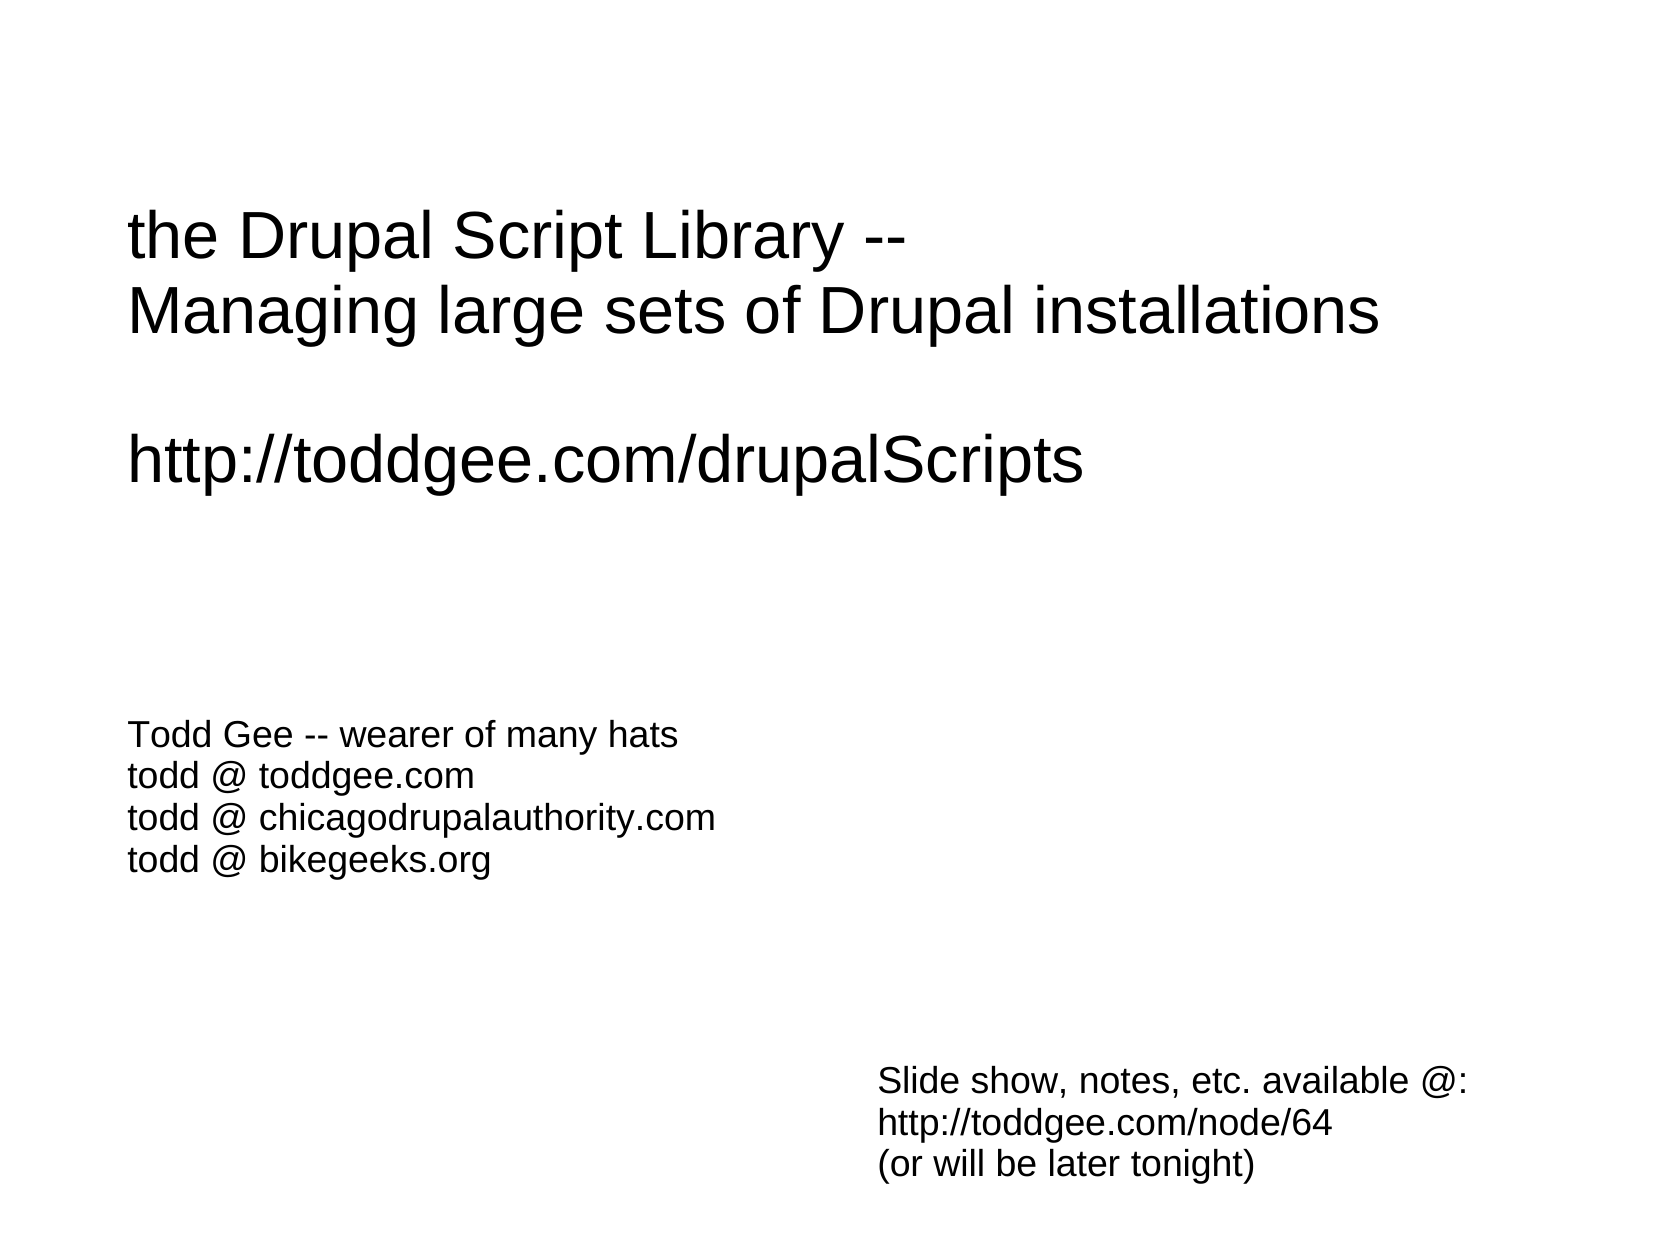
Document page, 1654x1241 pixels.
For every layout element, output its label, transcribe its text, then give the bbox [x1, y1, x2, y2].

text_box Todd Gee -- wearer of many hats todd @ toddgee.com todd @ chicagodrupalauthority.com todd @ bikegeeks.org [112, 703, 713, 887]
text_box Slide show, notes, etc. available @: http://toddgee.com/node/64 (or will be later tonight) [862, 1049, 1613, 1149]
text_box the Drupal Script Library -- Managing large sets of Drupal installations http://toddgee.com/drupalScripts [112, 187, 1399, 502]
